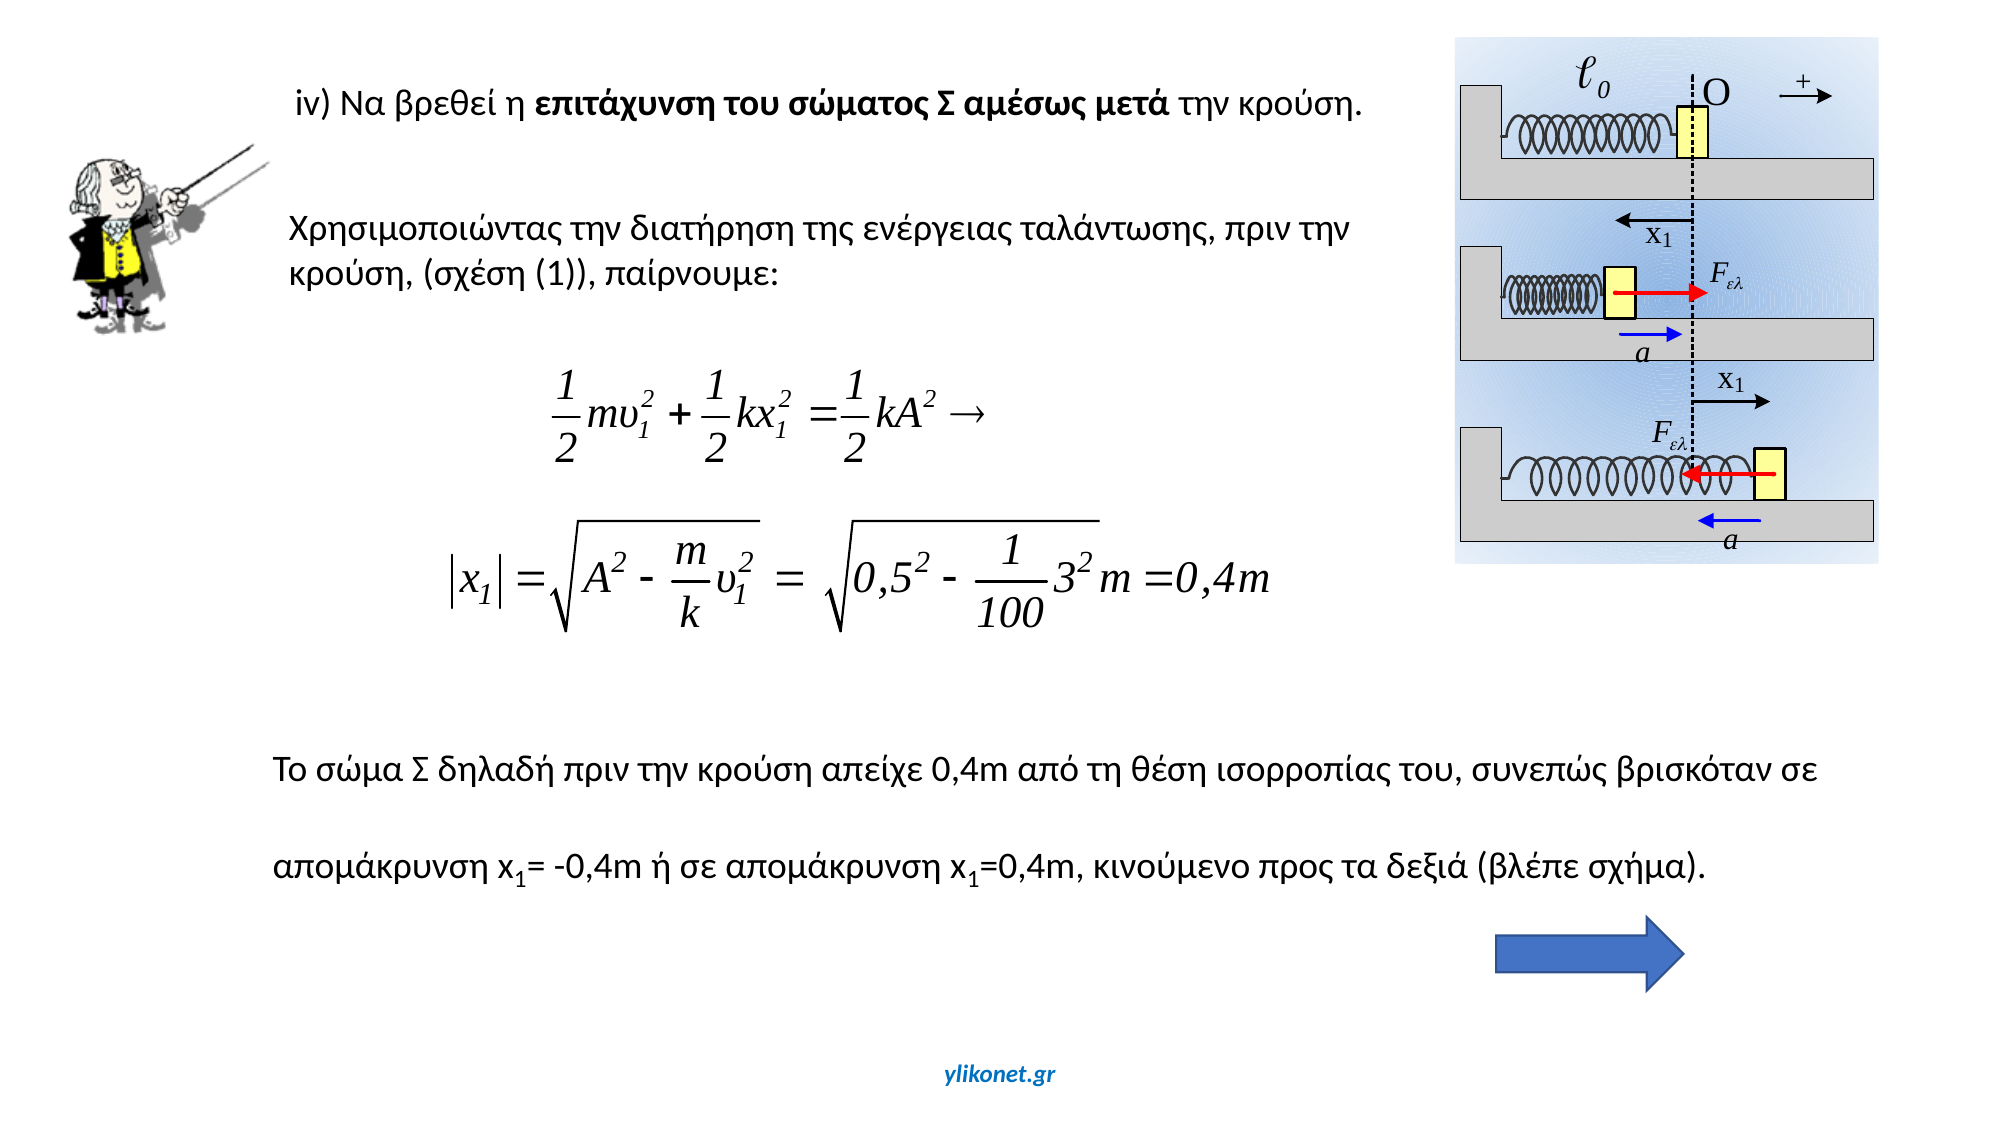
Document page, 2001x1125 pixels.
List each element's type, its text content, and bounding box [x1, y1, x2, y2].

chart [1455, 37, 1879, 564]
text_box iv) Να βρεθεί η επιτάχυνση του σώματος Σ αμέσως μετά την κρούση. [279, 70, 1439, 132]
text_box [1496, 917, 1684, 991]
picture [56, 139, 258, 332]
chart [545, 357, 1000, 473]
text_box Χρησιμοποιώντας την διατήρηση της ενέργειας ταλάντωσης, πριν την κρούση, (σχέση (1)), παίρνουμε: [273, 195, 1400, 302]
text_box ylikonet.gr [683, 1042, 1317, 1103]
chart [443, 510, 806, 642]
text_box Το σώμα Σ δηλαδή πριν την κρούση απείχε 0,4m από τη θέση ισορροπίας του, συνεπώς βρισκόταν σε απομάκρυνση x1= -0,4m ή σε απομάκρυνση x1=0,4m, κινούμενο προς τα δεξιά (βλέπε σχήμα). [257, 691, 1849, 876]
chart [817, 510, 1281, 642]
